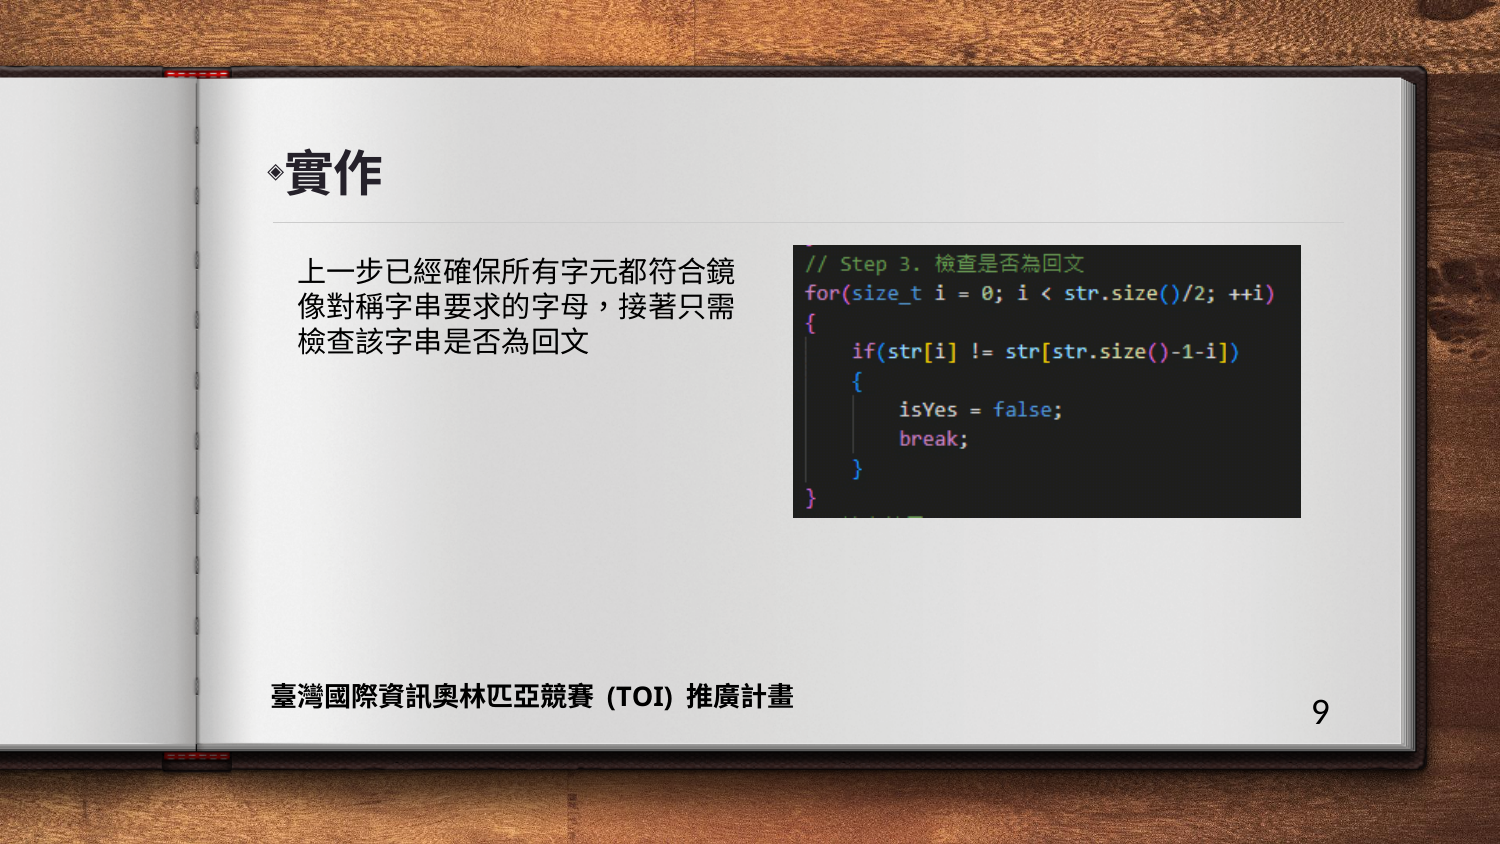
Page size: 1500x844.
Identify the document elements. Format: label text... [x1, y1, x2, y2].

text_box 上一步已經確保所有字元都符合鏡像對稱字串要求的字母，接著只需檢查該字串是否為回文 [281, 245, 771, 367]
picture [793, 245, 1301, 518]
list 實作 [252, 126, 1194, 216]
text_box 9 [1295, 672, 1386, 737]
